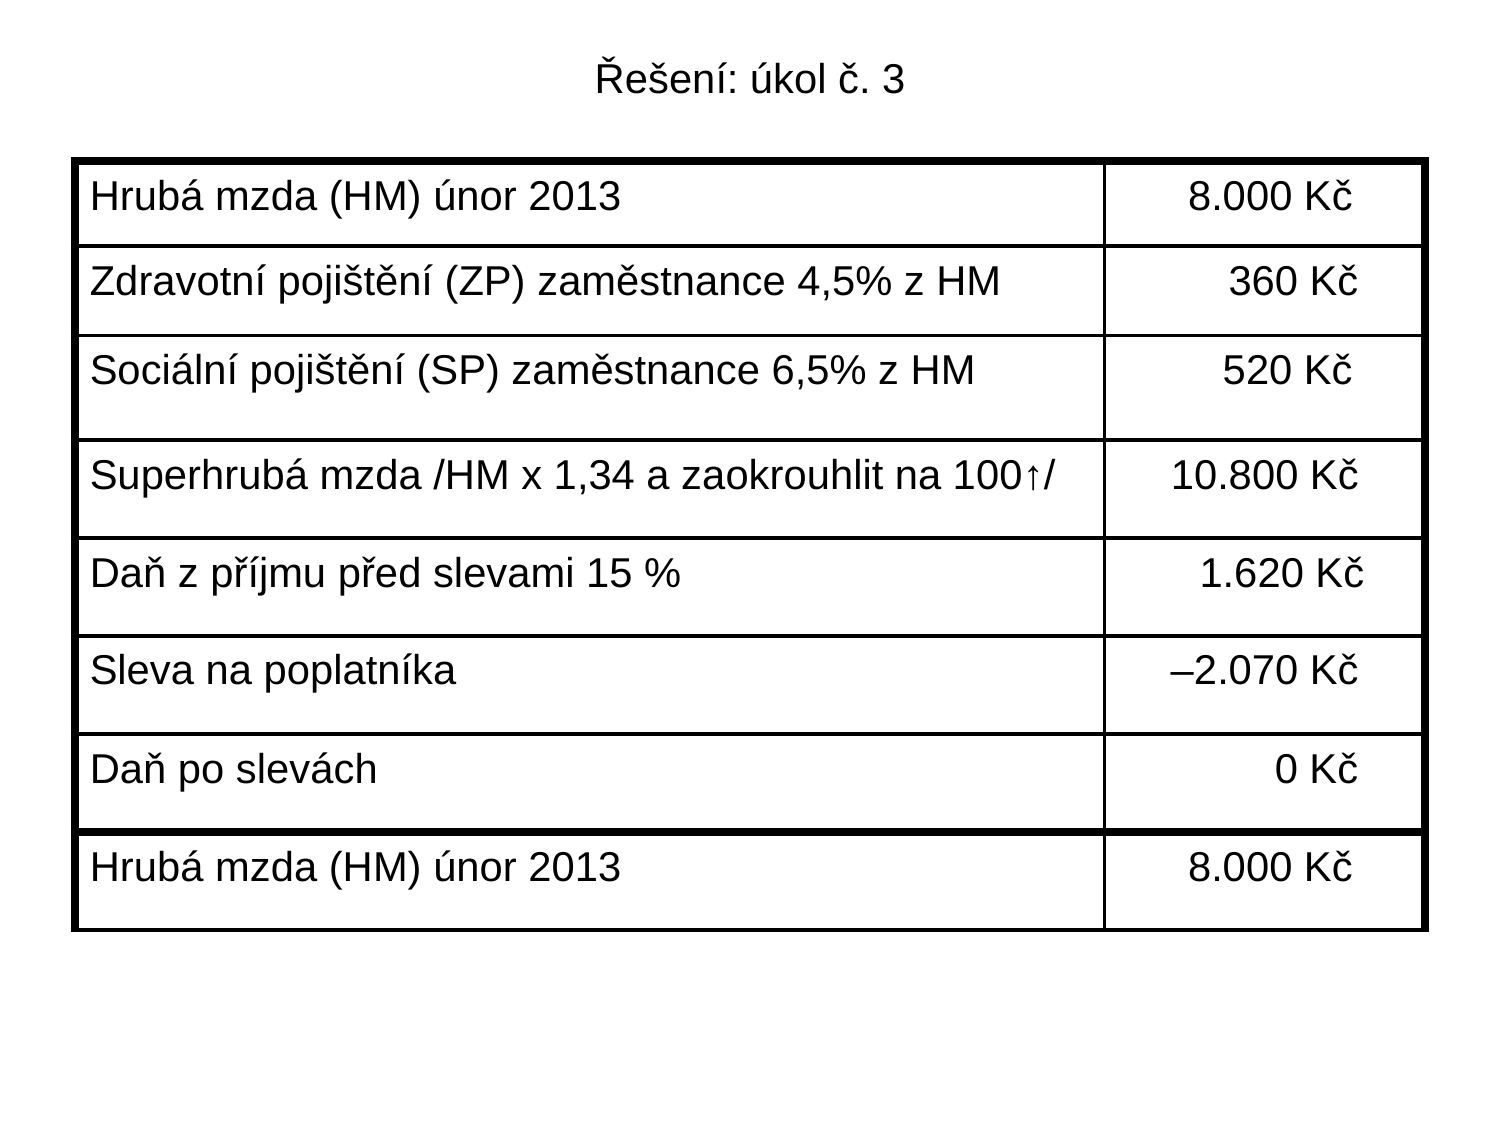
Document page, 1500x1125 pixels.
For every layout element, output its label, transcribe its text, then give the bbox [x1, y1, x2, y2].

table_cell –2.070 Kč [1106, 638, 1421, 732]
table_cell Sleva na poplatníka [79, 638, 1103, 732]
table_header 8.000 Kč [1106, 165, 1421, 244]
table_cell Superhrubá mzda /HM x 1,34 a zaokrouhlit na 100↑/ [79, 442, 1103, 536]
title Řešení: úkol č. 3 [75, 45, 1426, 114]
table_cell 10.800 Kč [1106, 442, 1421, 536]
table_cell 0 Kč [1106, 736, 1421, 828]
table_cell 8.000 Kč [1106, 836, 1421, 928]
table_cell 360 Kč [1106, 248, 1421, 334]
table_cell Daň po slevách [79, 736, 1103, 828]
table_cell Sociální pojištění (SP) zaměstnance 6,5% z HM [79, 337, 1103, 438]
table_cell 1.620 Kč [1106, 540, 1421, 634]
table_header Hrubá mzda (HM) únor 2013 [79, 165, 1103, 244]
table_cell Hrubá mzda (HM) únor 2013 [79, 836, 1103, 928]
table_cell Daň z příjmu před slevami 15 % [79, 540, 1103, 634]
table_cell 520 Kč [1106, 337, 1421, 438]
table_cell Zdravotní pojištění (ZP) zaměstnance 4,5% z HM [79, 248, 1103, 334]
